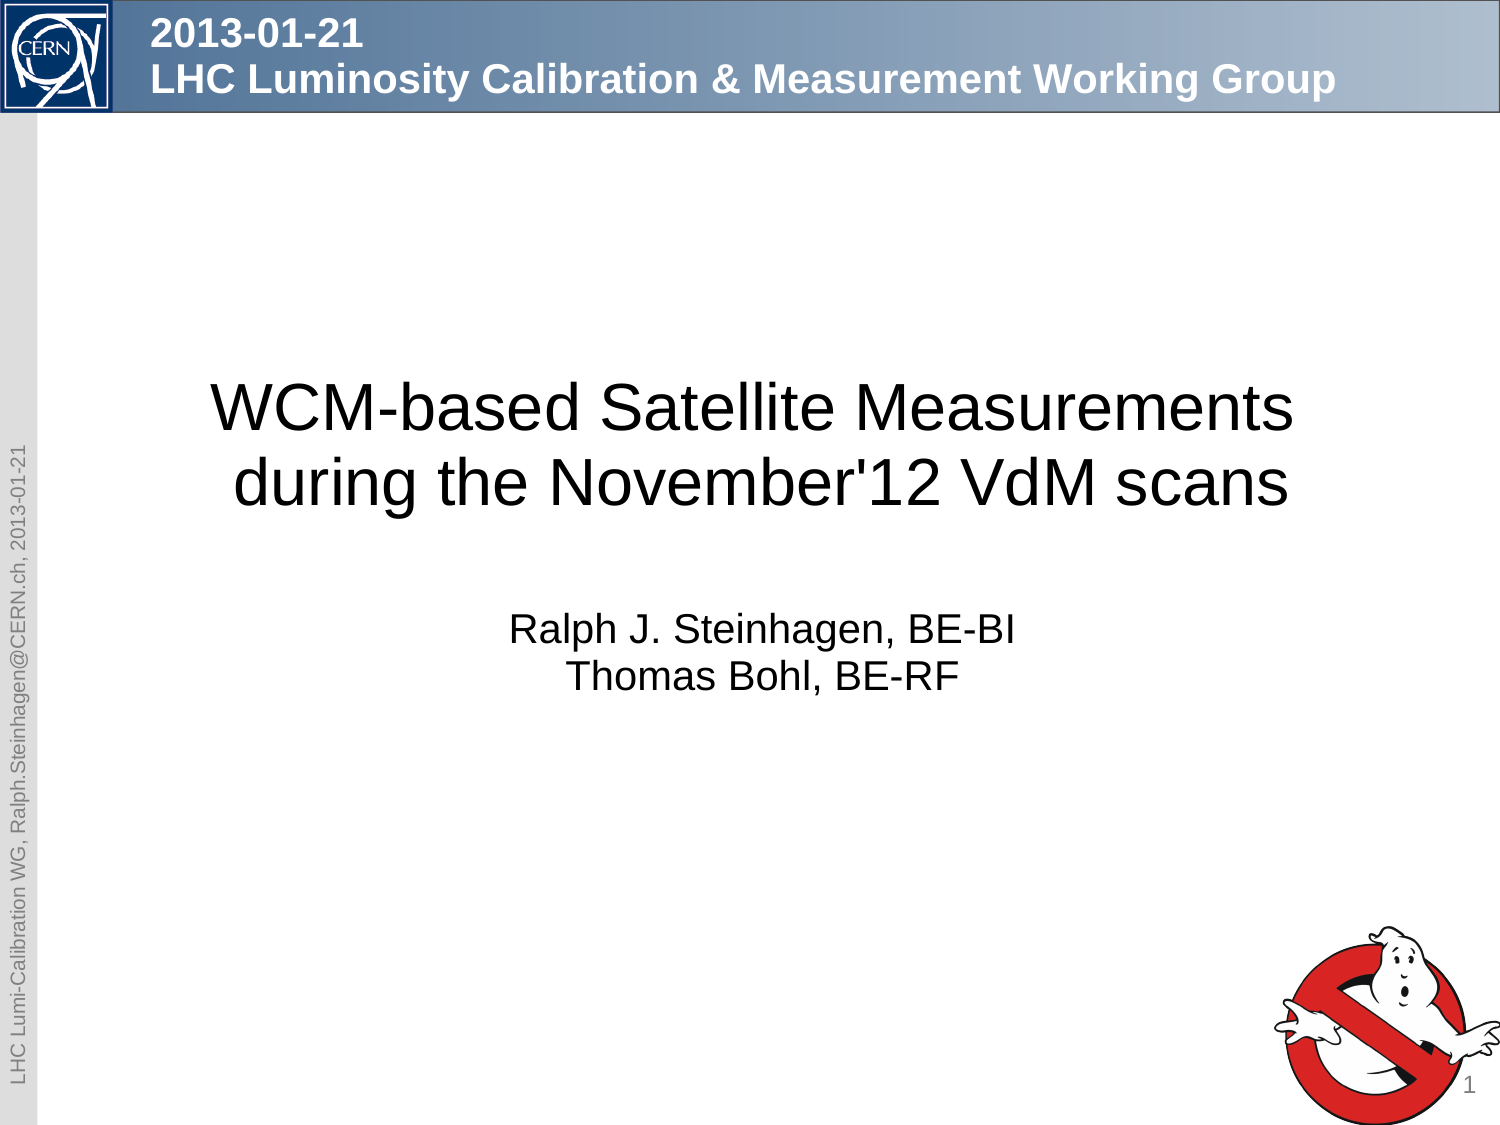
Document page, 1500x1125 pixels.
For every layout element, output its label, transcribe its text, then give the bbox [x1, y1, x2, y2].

picture [1274, 926, 1500, 1125]
title 2013-01-21 LHC Luminosity Calibration & Measurement Working Group [150, 7, 1426, 106]
picture [0, 0, 113, 113]
list WCM-based Satellite Measurements during the November'12 VdM scans Ralph J. Steinhagen, BE-BI Thomas Bohl, BE-RF [87, 137, 1438, 1016]
